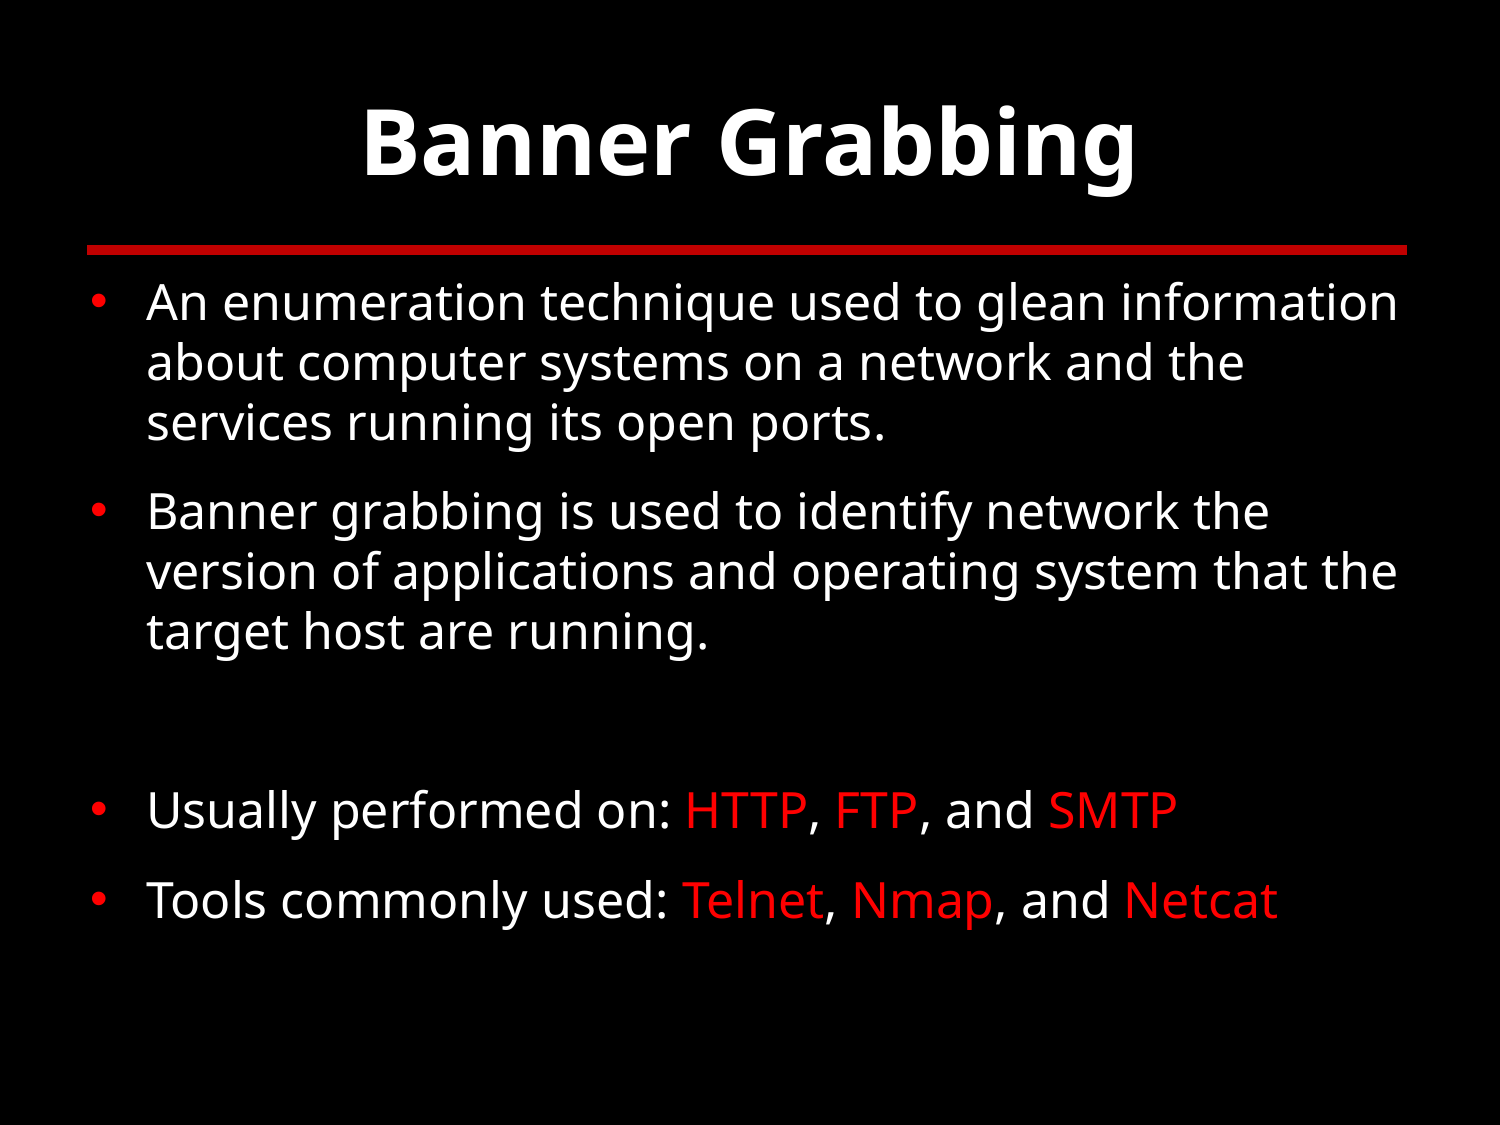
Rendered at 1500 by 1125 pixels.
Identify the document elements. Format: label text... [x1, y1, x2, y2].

list An enumeration technique used to glean information about computer systems on a network and the services running its open ports. Banner grabbing is used to identify network the version of applications and operating system that the target host are running. Usually performed on: HTTP, FTP, and SMTP Tools commonly used: Telnet, Nmap, and Netcat [75, 262, 1425, 1005]
title Banner Grabbing [75, 45, 1425, 233]
